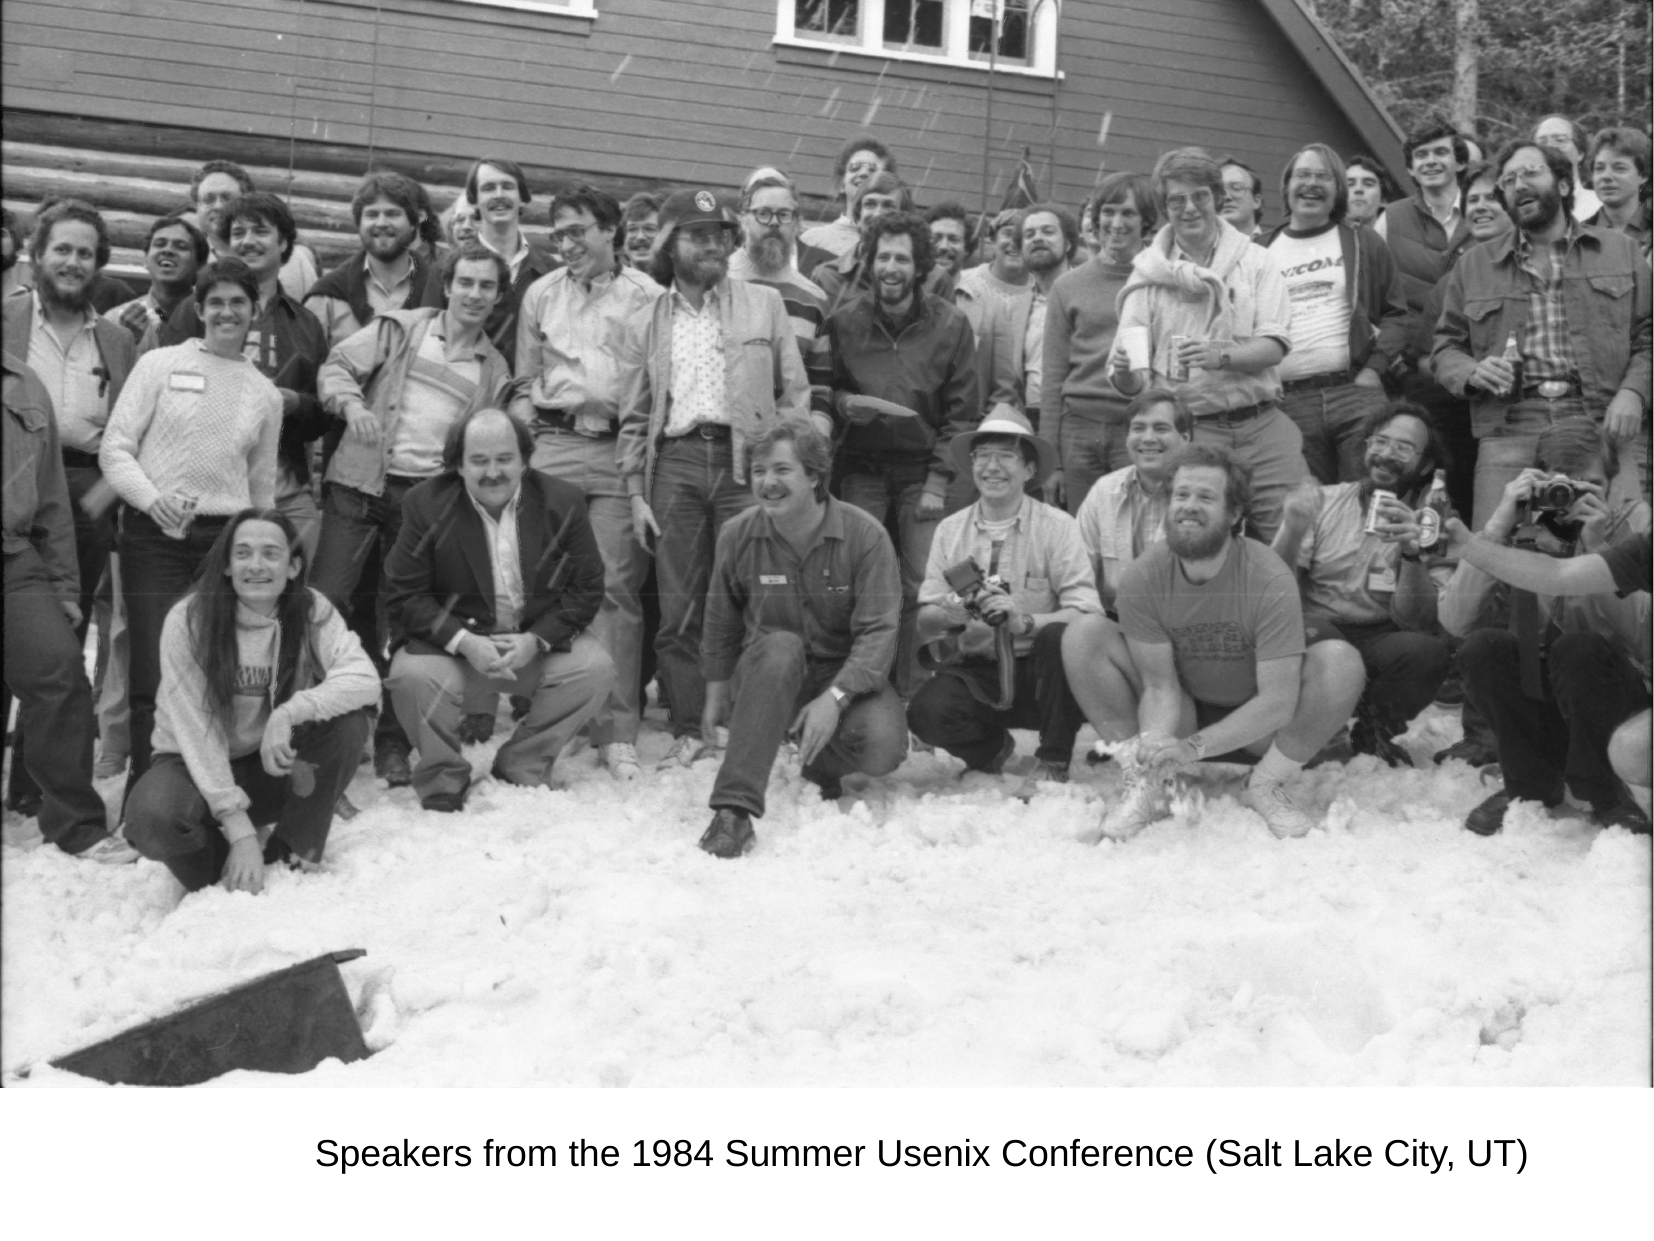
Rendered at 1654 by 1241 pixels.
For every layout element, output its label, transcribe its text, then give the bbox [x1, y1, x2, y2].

picture [0, 0, 1654, 1088]
text_box Speakers from the 1984 Summer Usenix Conference (Salt Lake City, UT) [300, 1125, 1576, 1182]
